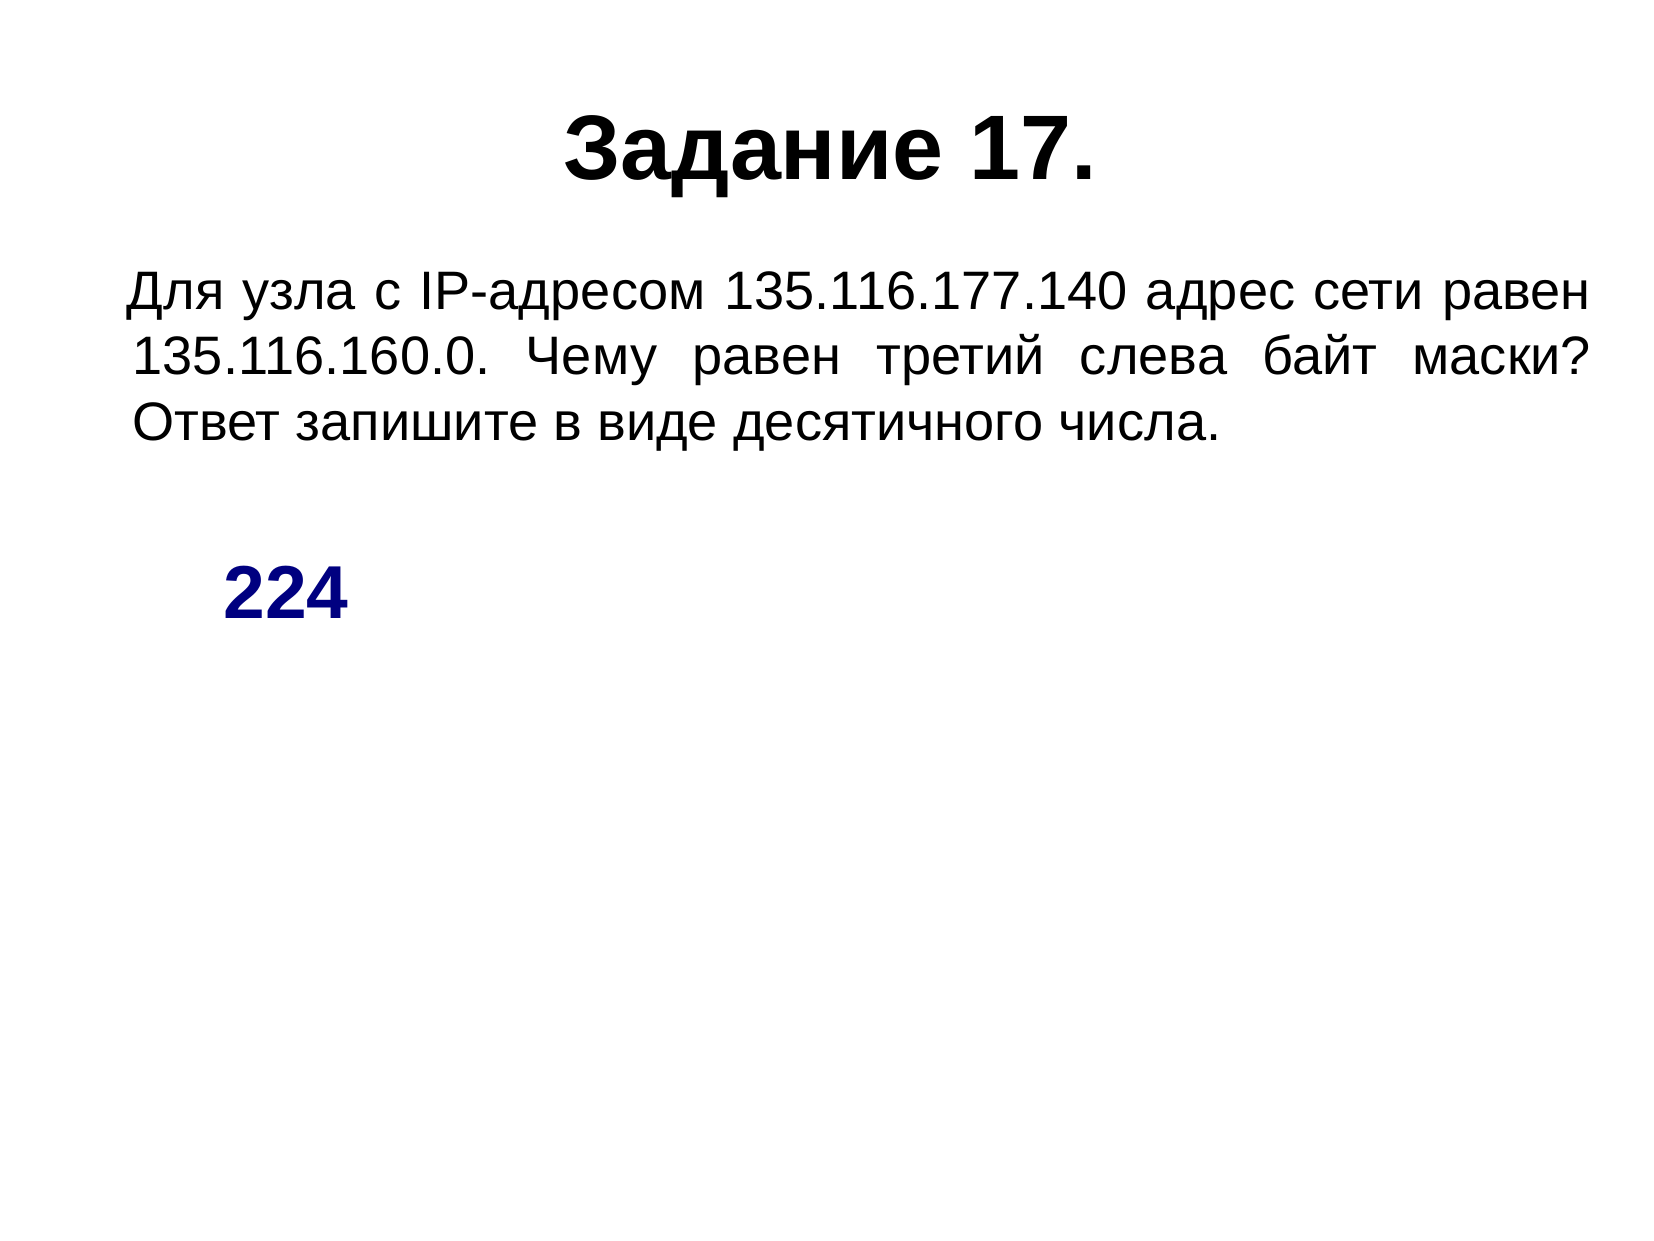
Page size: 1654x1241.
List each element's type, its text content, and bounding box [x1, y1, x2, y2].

title Задание 17. [82, 68, 1571, 248]
list Для узла с IP-адресом 135.116.177.140 адрес сети равен 135.116.160.0. Чему равен третий слева байт маски? Ответ запишите в виде десятичного числа. 224 [58, 248, 1609, 1205]
